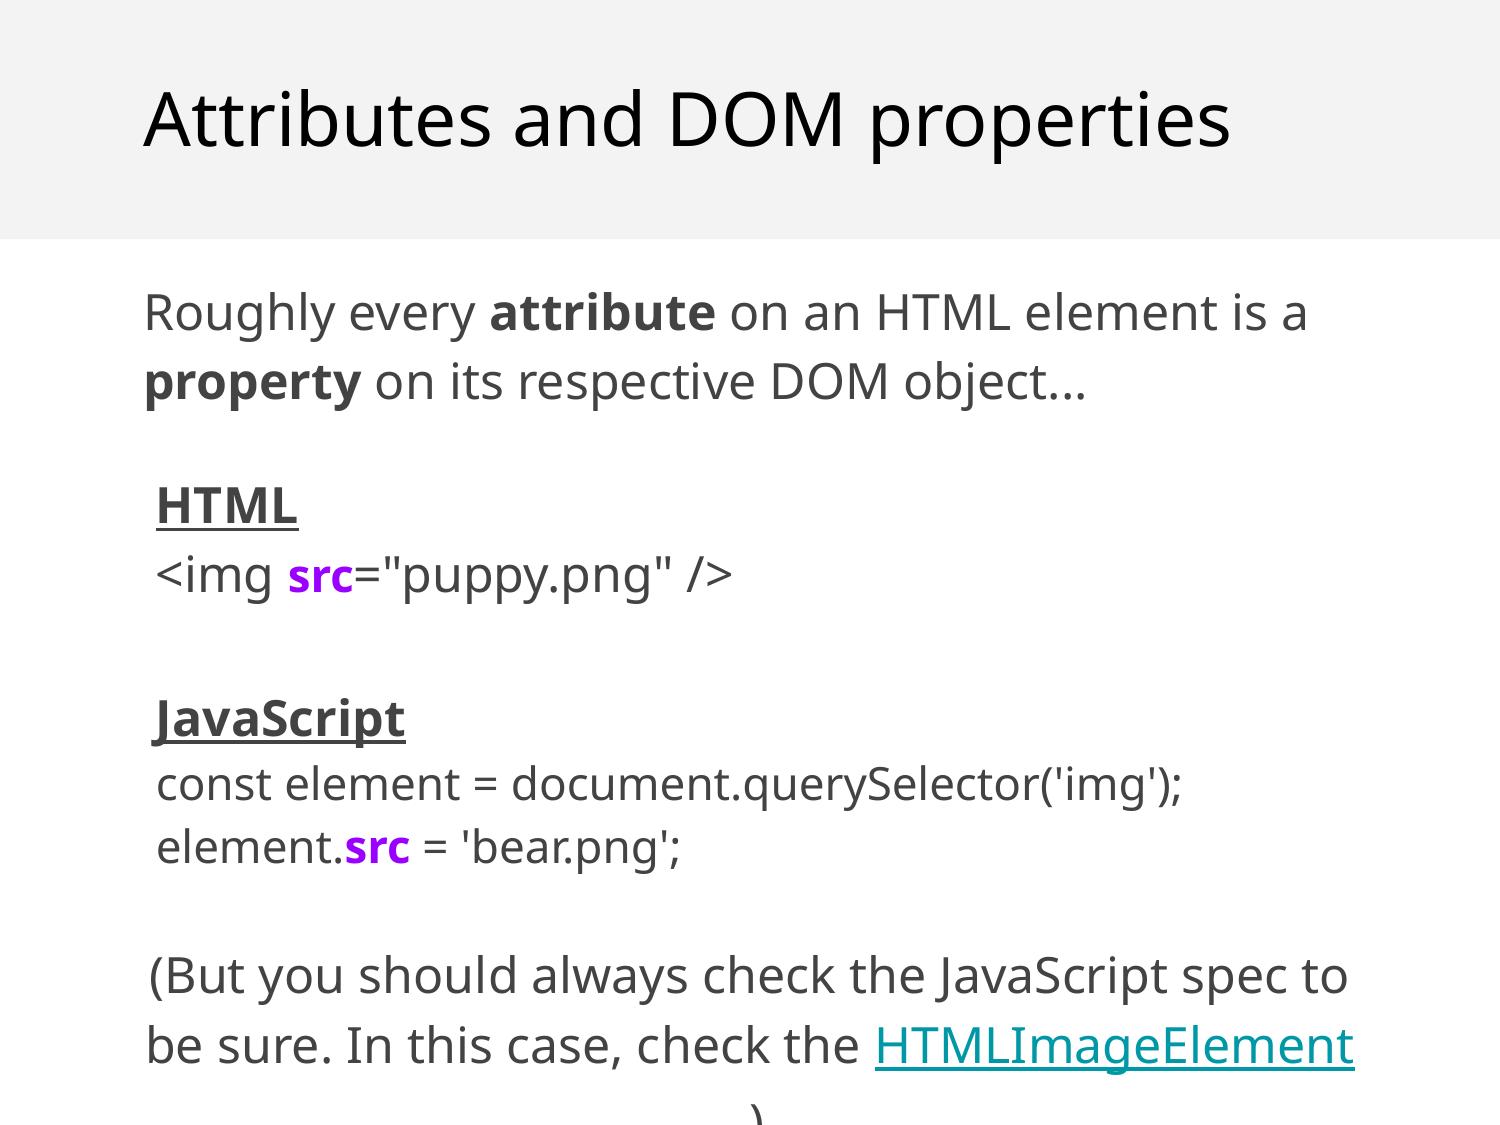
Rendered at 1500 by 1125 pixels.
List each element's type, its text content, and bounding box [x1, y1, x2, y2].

title Attributes and DOM properties [128, 56, 1372, 183]
list (But you should always check the JavaScript spec to be sure. In this case, check the HTMLImageElement.) [128, 919, 1372, 1100]
text_box JavaScript const element = document.querySelector('img'); element.src = 'bear.png'; [140, 662, 1385, 989]
text_box HTML <img src="puppy.png" /> [140, 449, 903, 662]
list Roughly every attribute on an HTML element is a property on its respective DOM object... [128, 256, 1372, 438]
